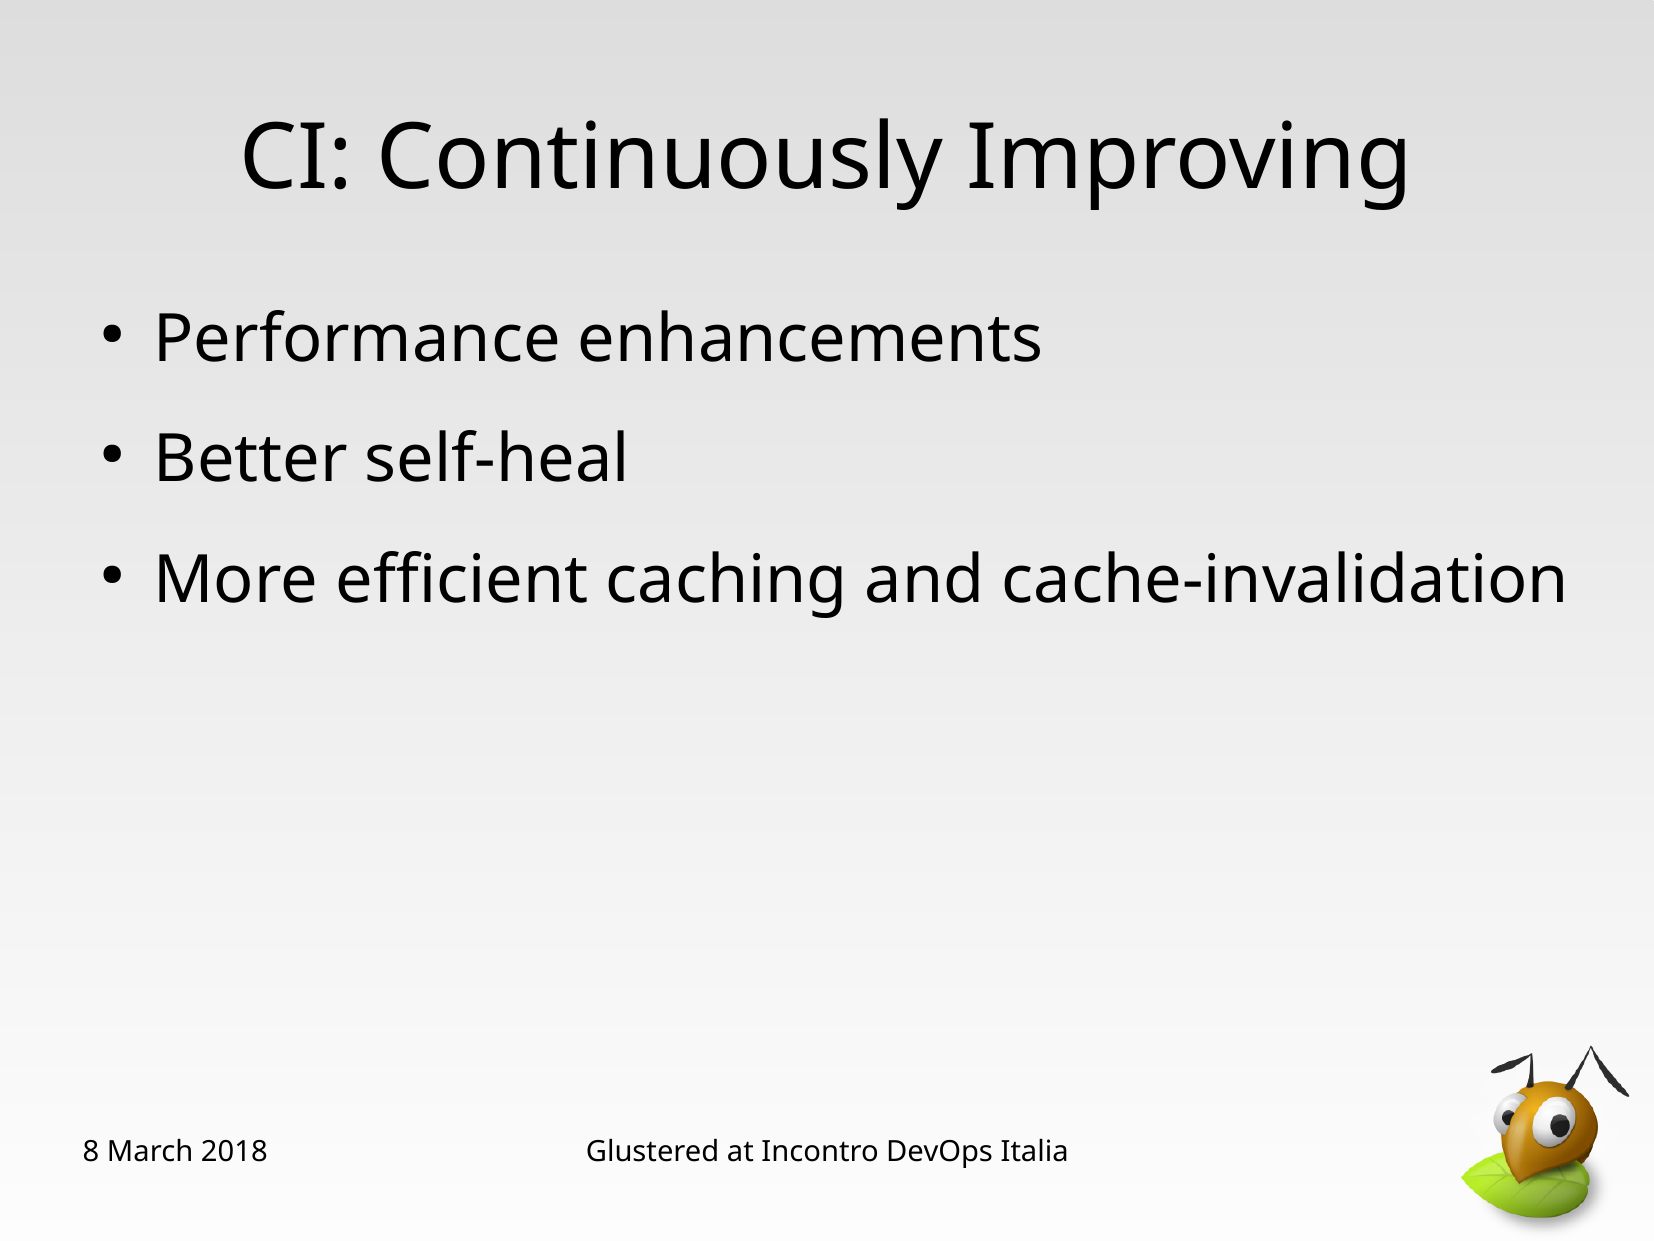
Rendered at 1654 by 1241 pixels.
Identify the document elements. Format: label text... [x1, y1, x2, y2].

picture [1432, 1037, 1654, 1241]
list Performance enhancements Better self-heal More efficient caching and cache-invalidation [82, 290, 1571, 1010]
title CI: Continuously Improving [82, 49, 1571, 257]
